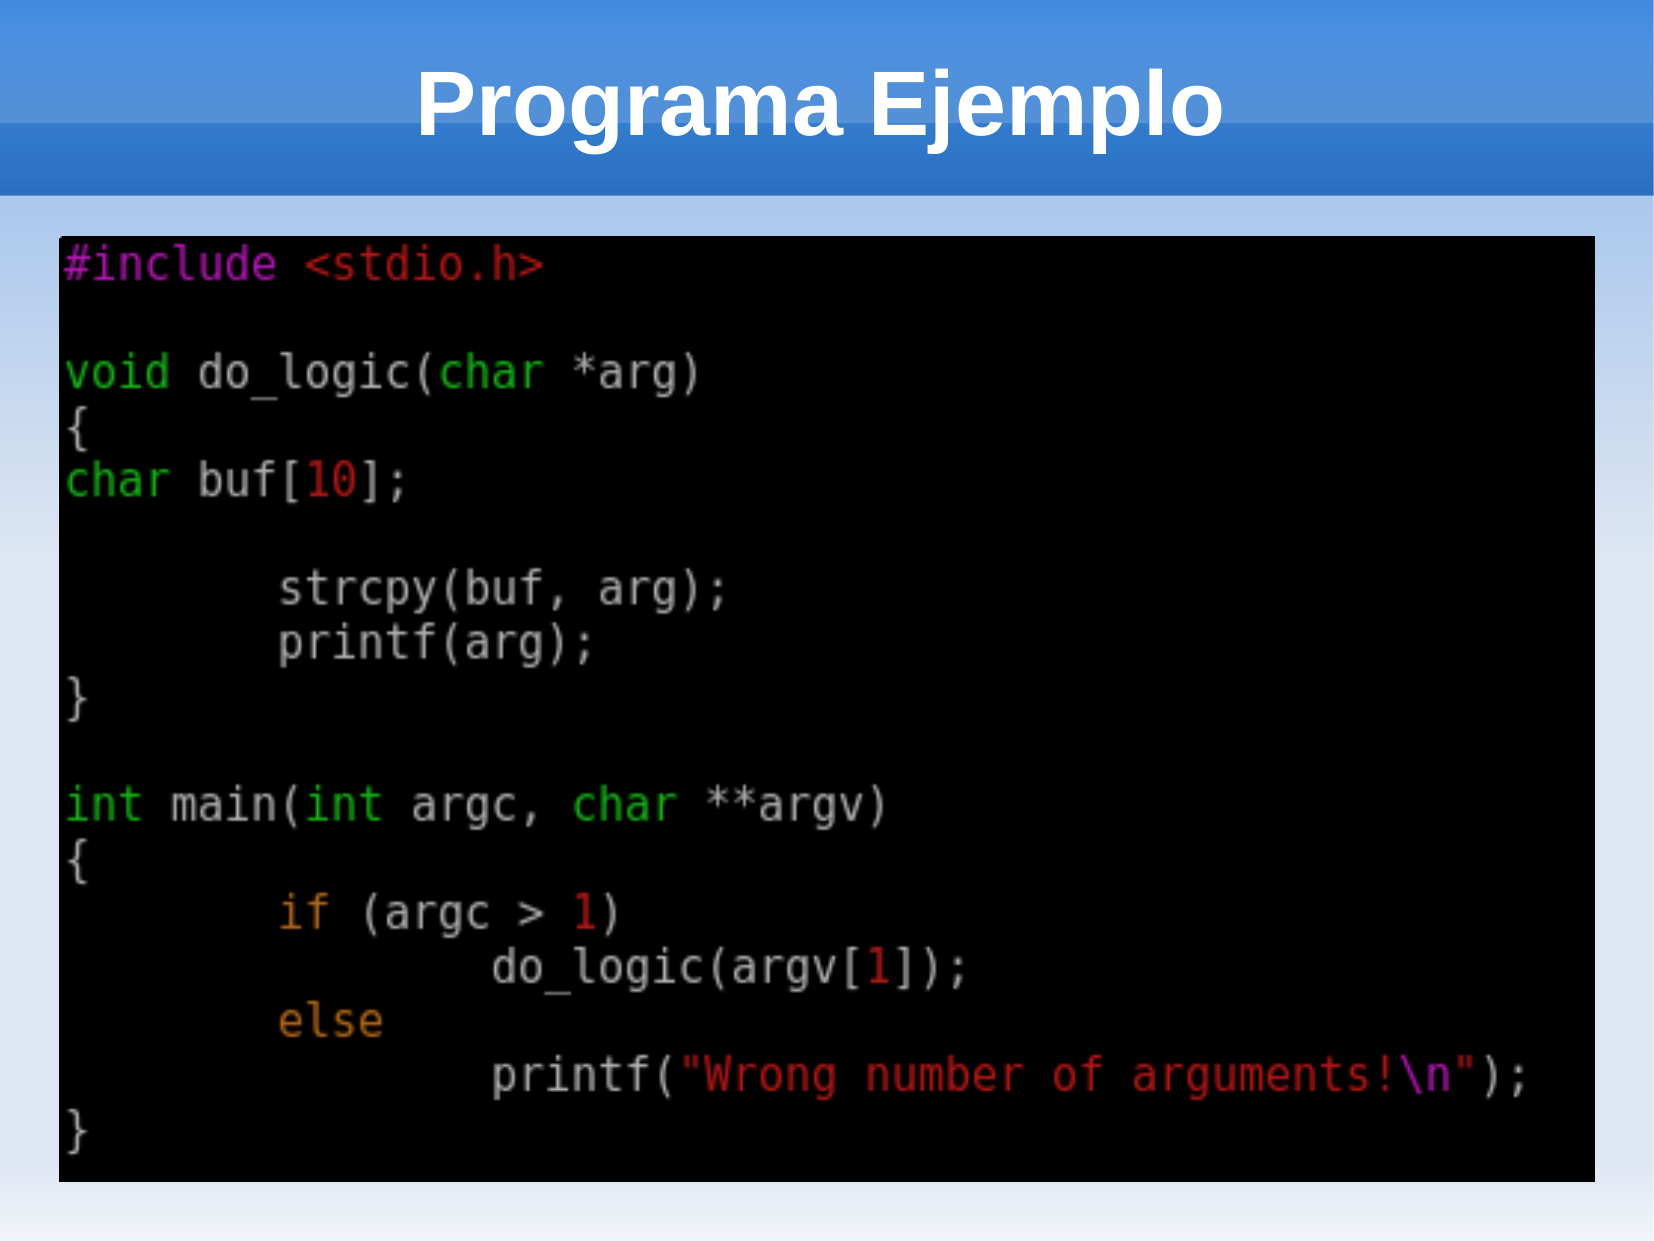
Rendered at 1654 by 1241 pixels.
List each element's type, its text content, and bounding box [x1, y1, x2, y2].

picture [0, 0, 1654, 1241]
title Programa Ejemplo [76, 7, 1565, 200]
